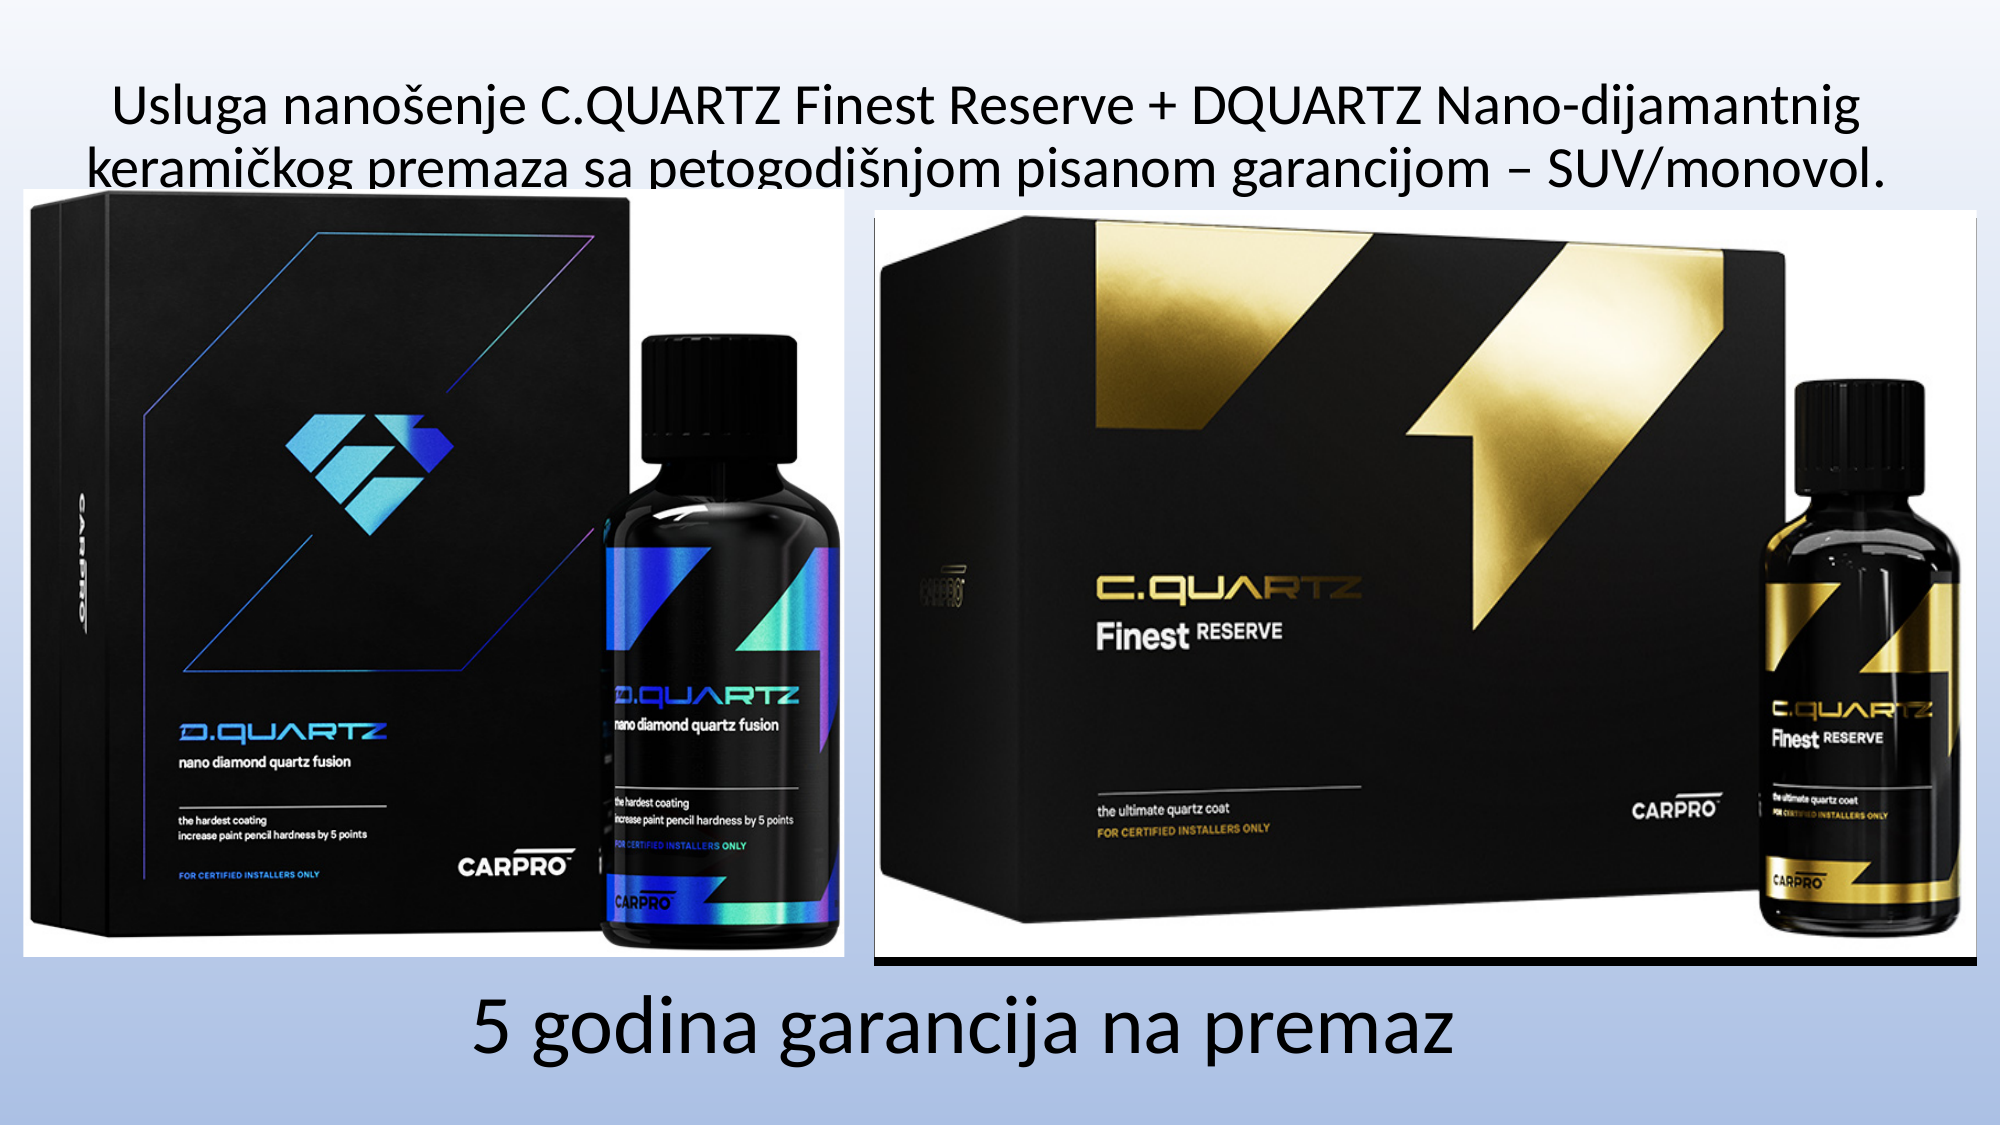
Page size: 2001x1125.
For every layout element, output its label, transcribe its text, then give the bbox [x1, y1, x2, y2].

title Usluga nanošenje C.QUARTZ Finest Reserve + DQUARTZ Nano-dijamantnig keramičkog premaza sa petogodišnjom pisanom garancijom – SUV/monovol. [23, 66, 1951, 178]
picture [23, 189, 845, 957]
text_box 5 godina garancija na premaz [0, 968, 1927, 1080]
picture [874, 210, 1977, 957]
